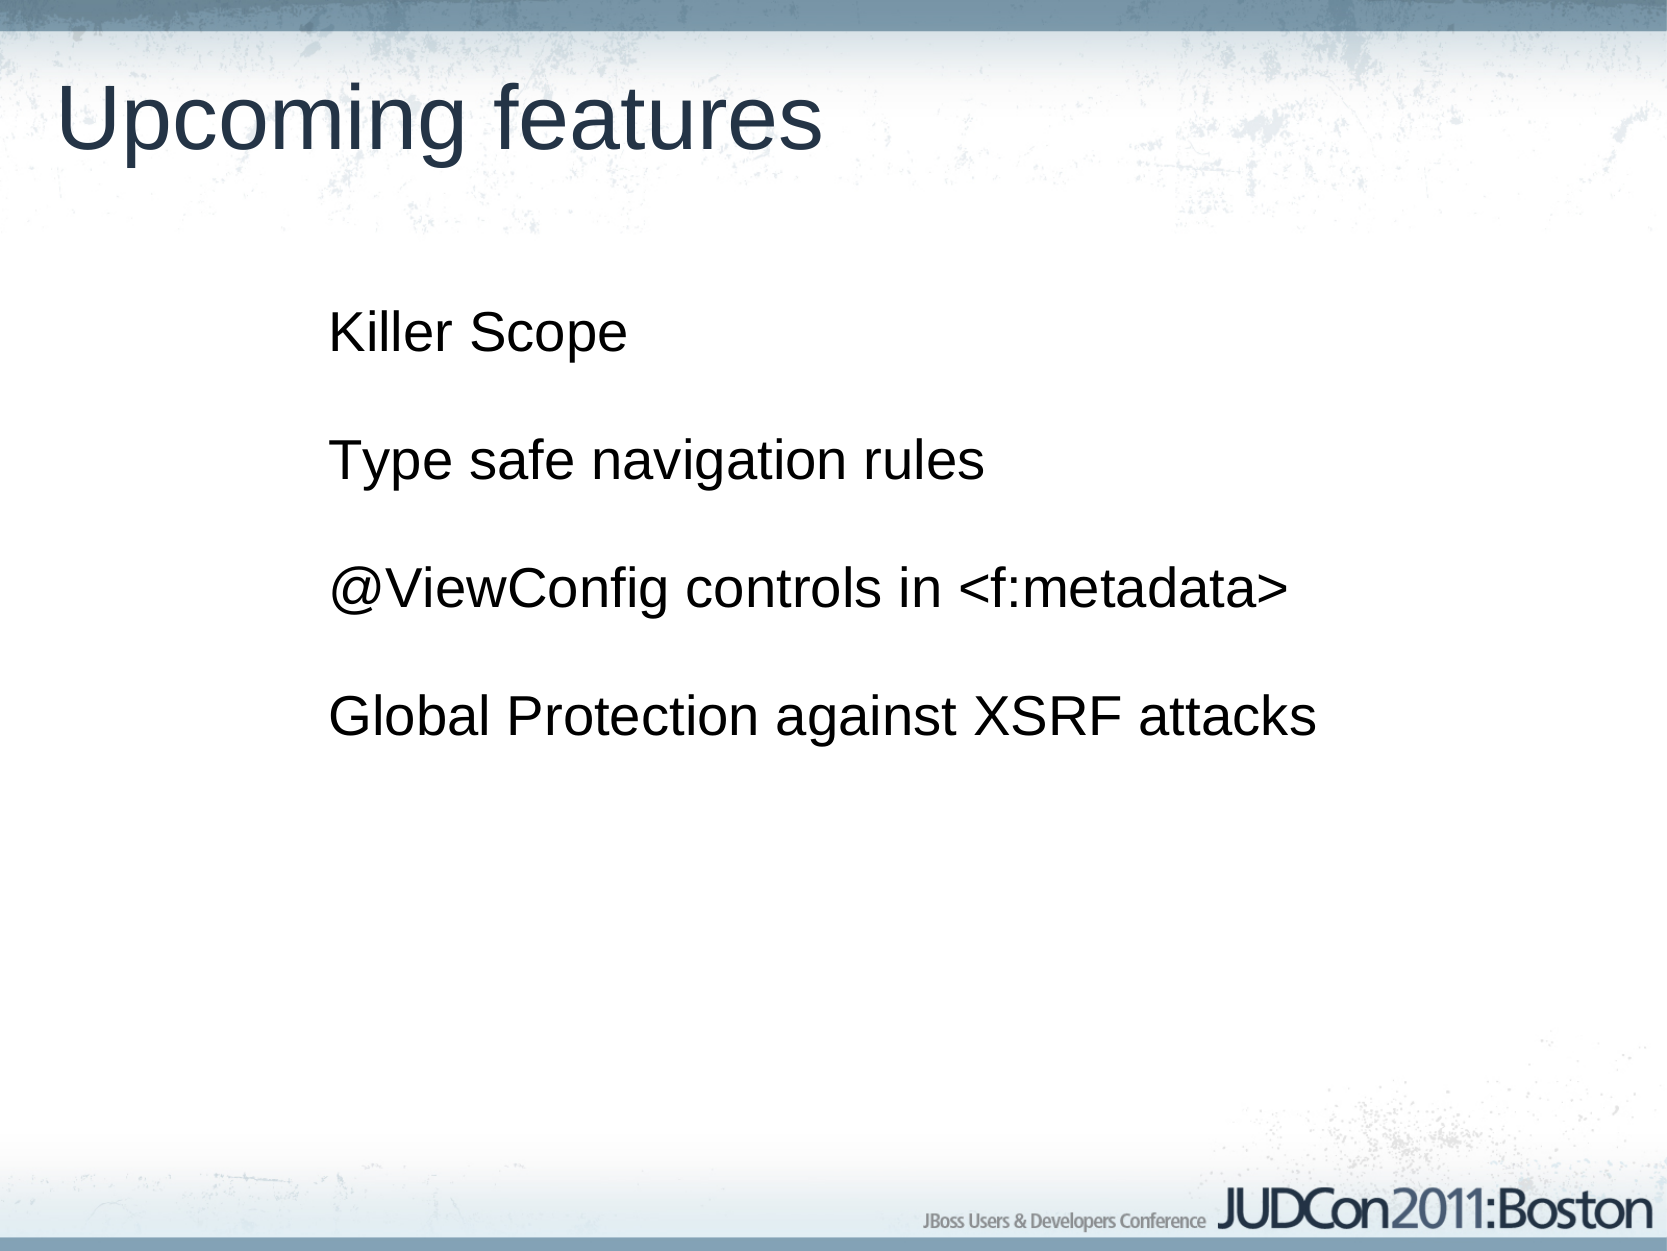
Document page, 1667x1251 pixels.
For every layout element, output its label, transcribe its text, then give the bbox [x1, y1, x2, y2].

picture [0, 0, 1667, 1251]
list Killer Scope Type safe navigation rules @ViewConfig controls in <f:metadata> Global Protection against XSRF attacks [328, 300, 1338, 1201]
title Upcoming features [40, 50, 1627, 216]
